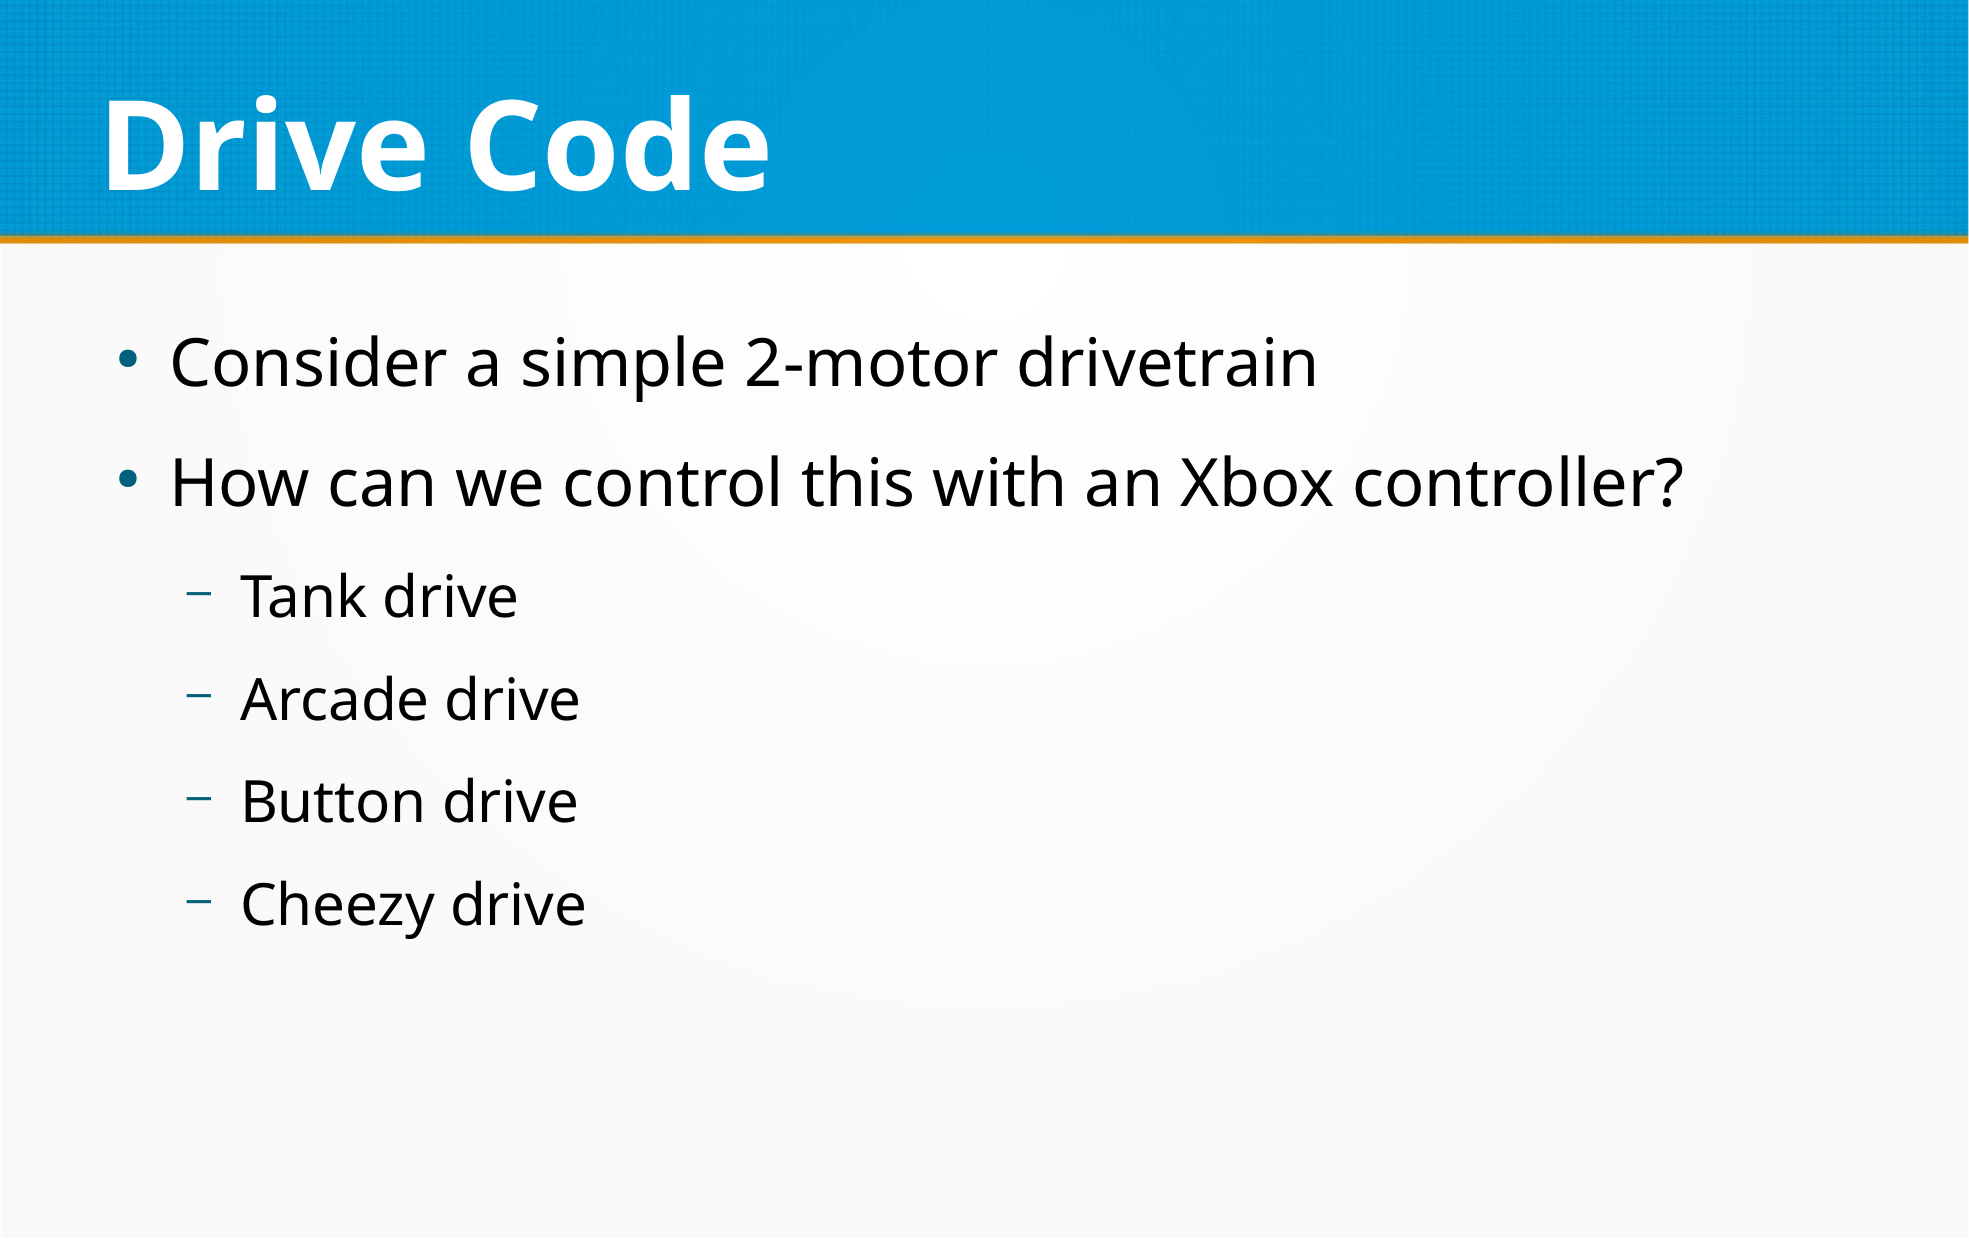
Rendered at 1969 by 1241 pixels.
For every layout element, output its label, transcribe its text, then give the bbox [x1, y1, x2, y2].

title Drive Code [98, 19, 1870, 227]
picture [0, 233, 1969, 1241]
list Consider a simple 2-motor drivetrain How can we control this with an Xbox controller? Tank drive Arcade drive Button drive Cheezy drive [98, 315, 1861, 1081]
